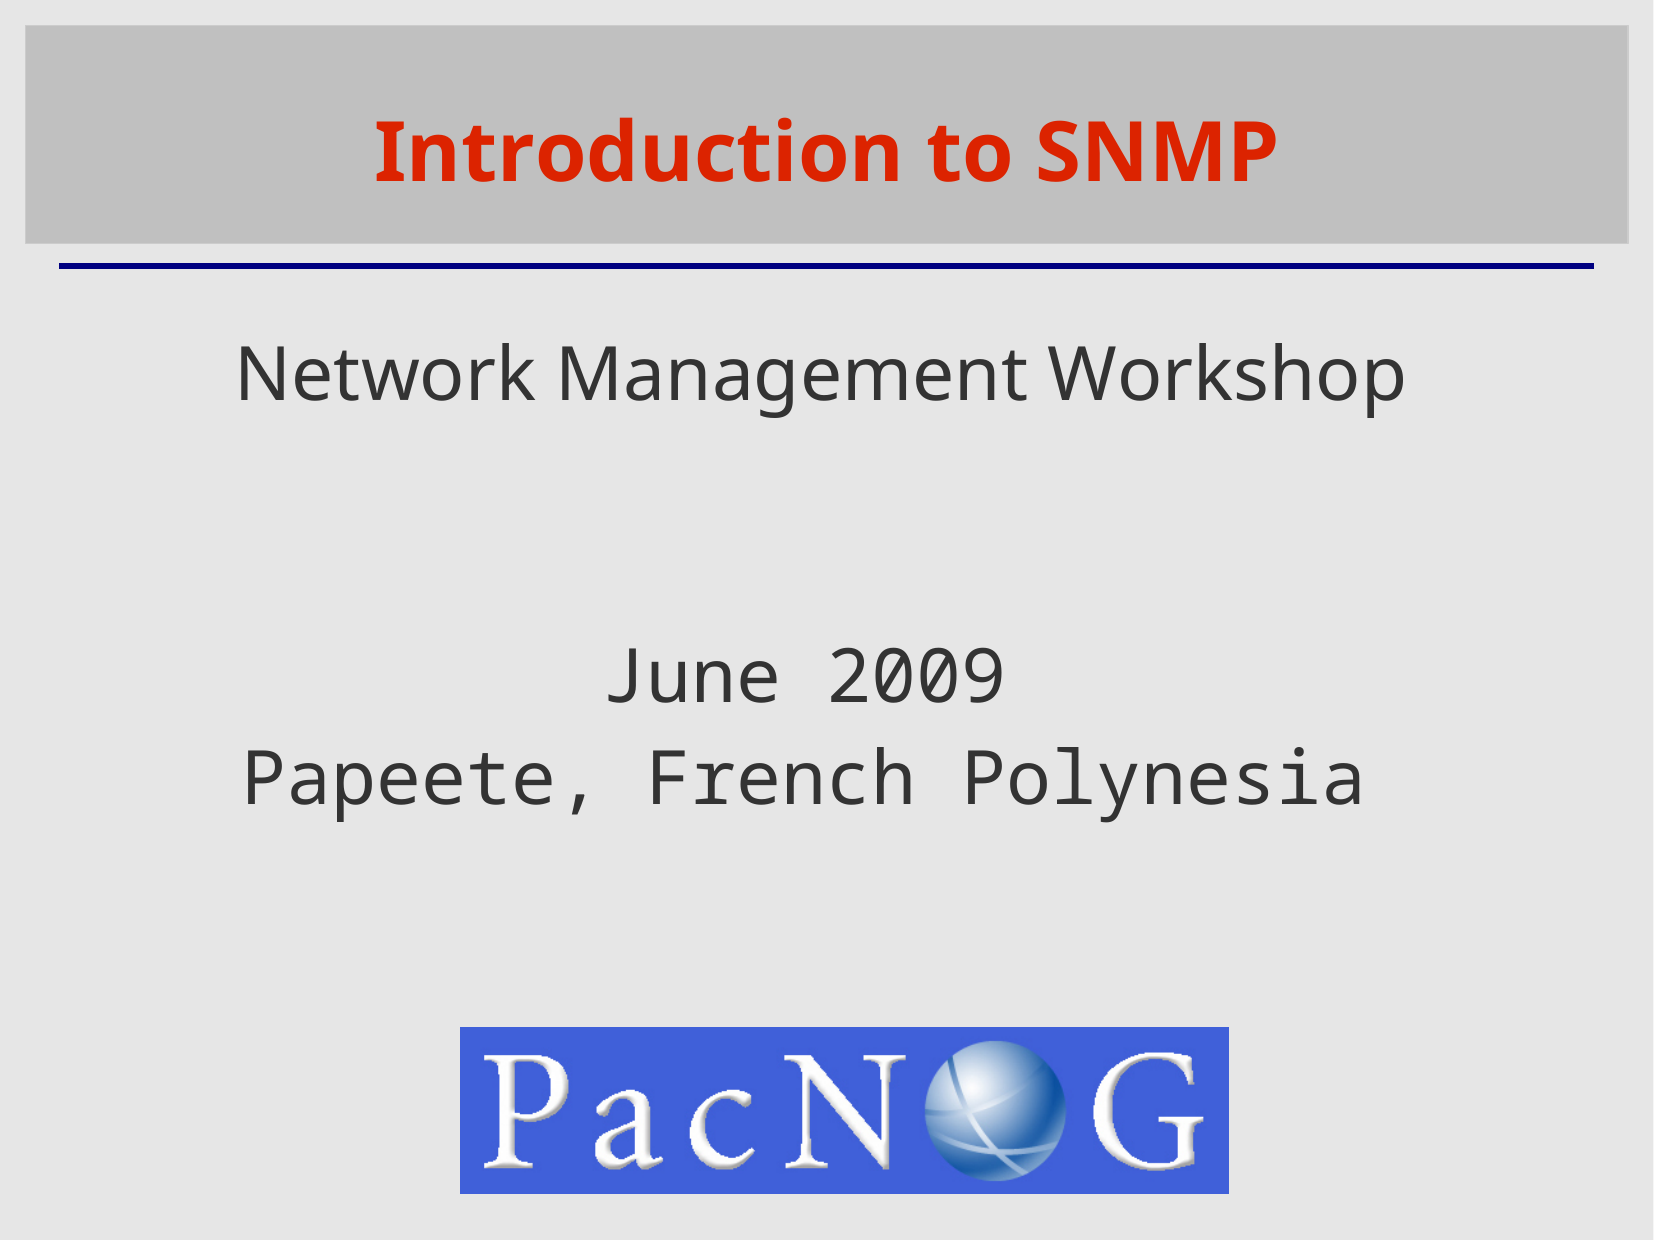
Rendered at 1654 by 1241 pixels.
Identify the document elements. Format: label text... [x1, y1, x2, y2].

subtitle Network Management Workshop June 2009 Papeete, French Polynesia [84, 255, 1524, 1157]
picture [460, 1027, 1229, 1194]
title Introduction to SNMP [121, 46, 1534, 254]
